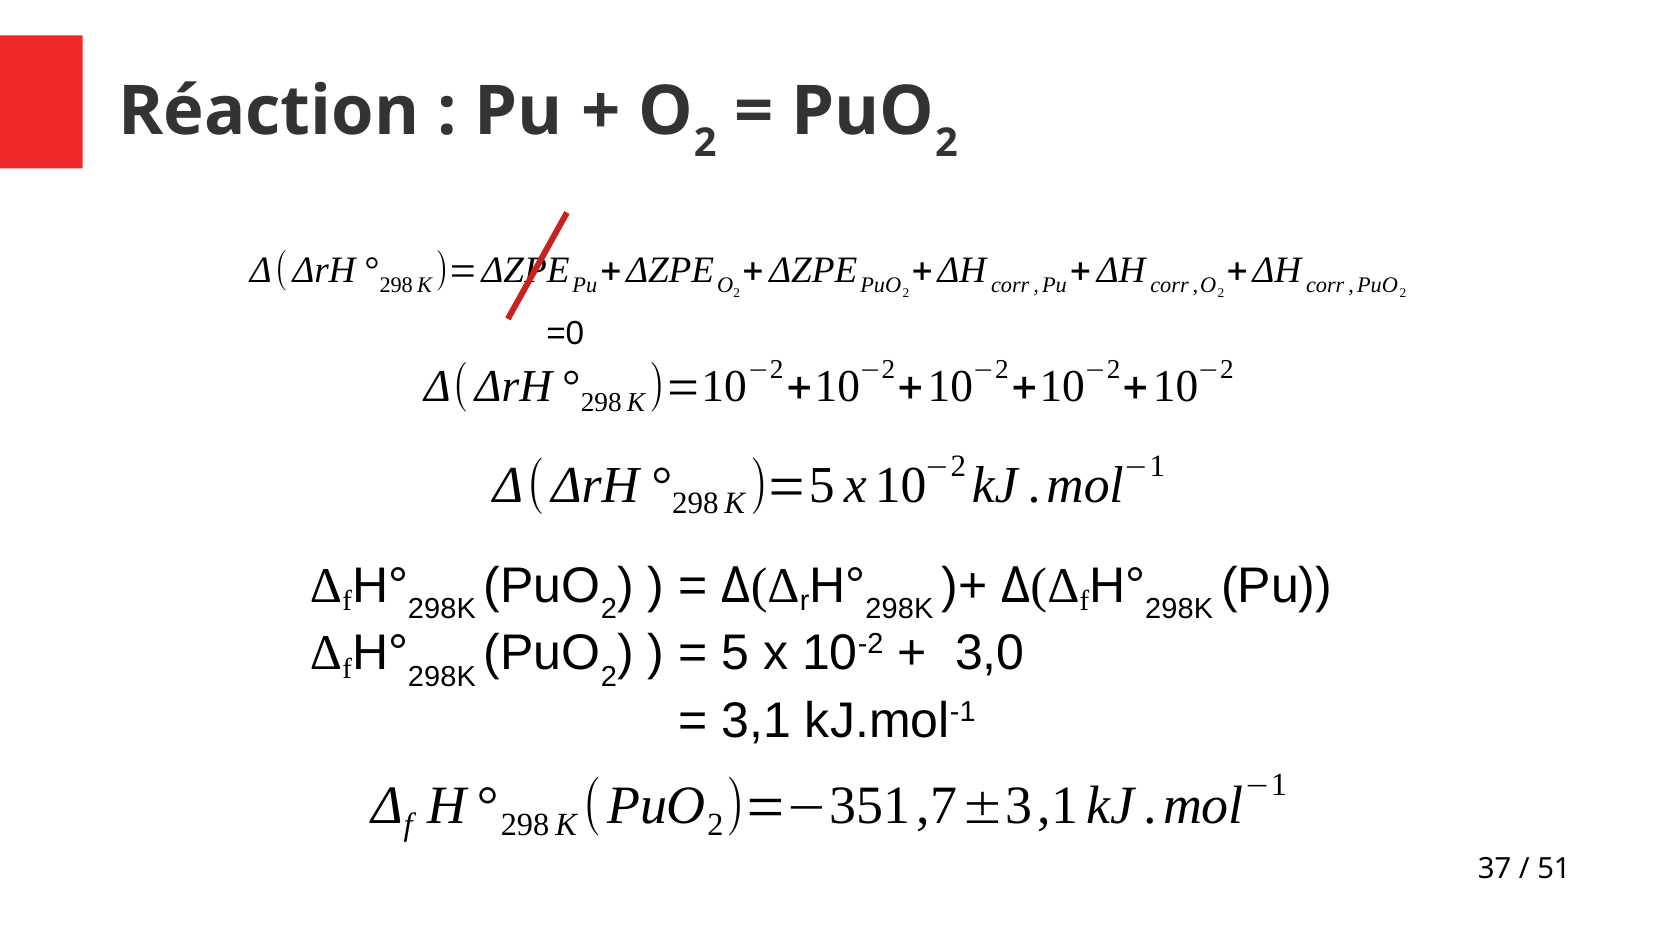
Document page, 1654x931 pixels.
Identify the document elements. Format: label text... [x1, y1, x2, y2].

text_box =0 [531, 307, 721, 364]
chart [241, 248, 1413, 301]
text_box ΔfH°298K (PuO2) ) = Δ(ΔrH°298K )+ Δ(ΔfH°298K (Pu)) ΔfH°298K (PuO2) ) = 5 x 10-2 + 3,0 ΔfH°298K (PuO2) ) = 3,1 kJ.mol-1 [295, 541, 1359, 804]
title Réaction : Pu + O2 = PuO2 [118, 37, 1571, 193]
chart [483, 448, 1171, 521]
chart [359, 804, 1295, 843]
chart [414, 354, 1240, 418]
